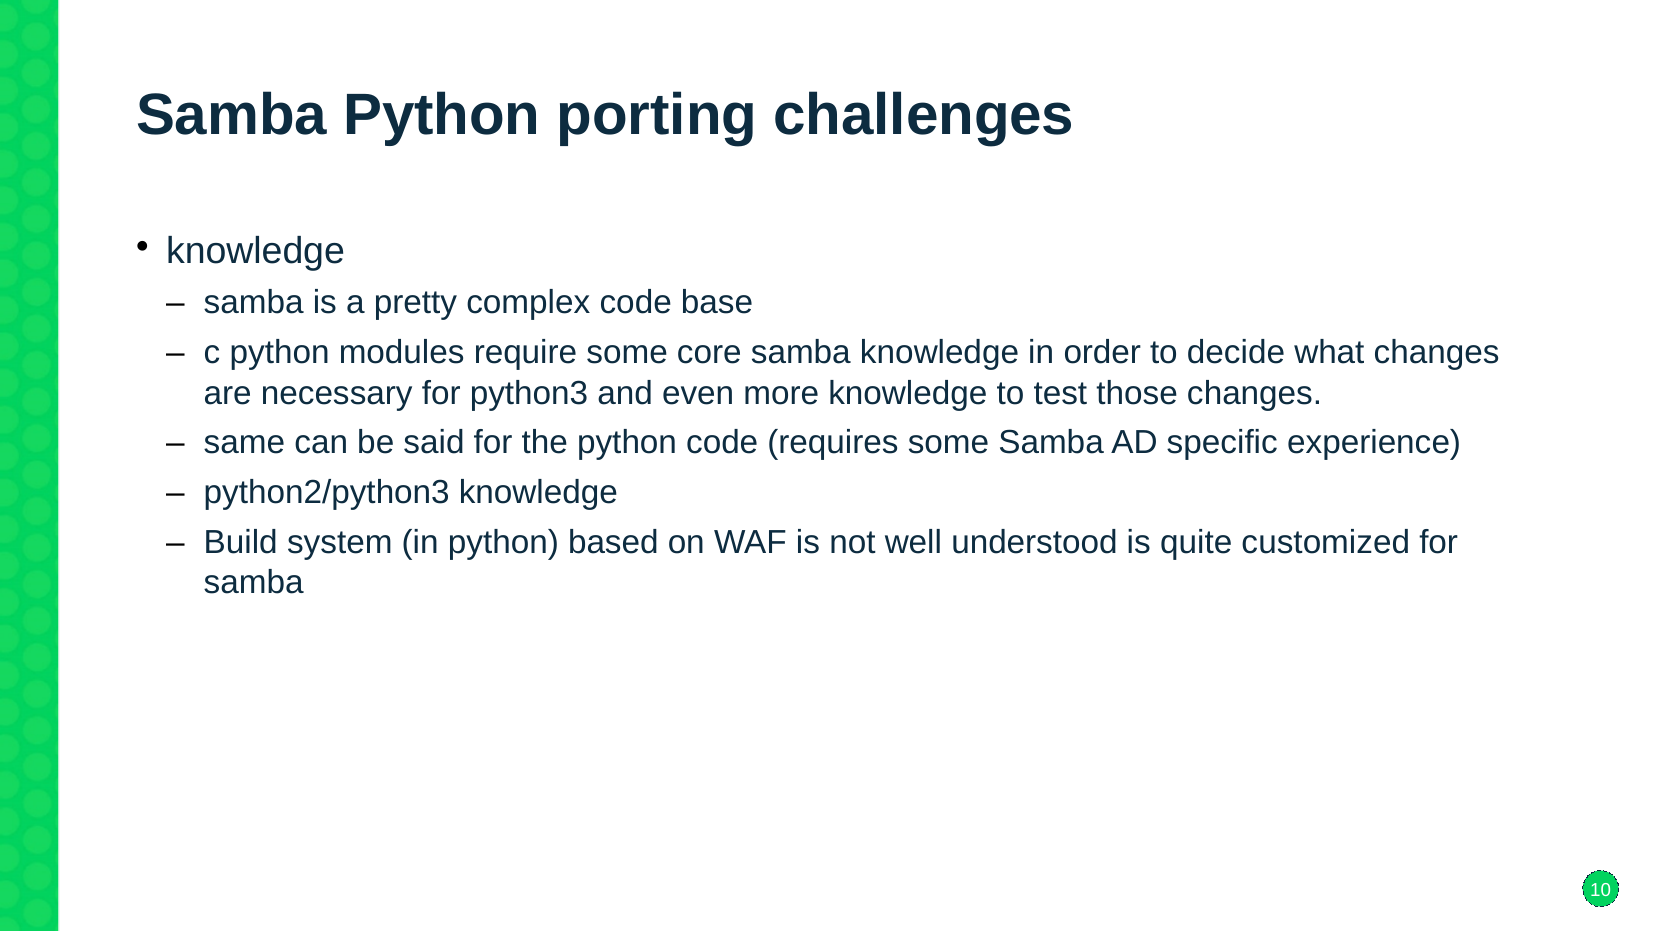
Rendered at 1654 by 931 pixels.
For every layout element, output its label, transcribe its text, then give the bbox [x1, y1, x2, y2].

title Samba Python porting challenges [121, 37, 1531, 193]
list knowledge samba is a pretty complex code base c python modules require some core samba knowledge in order to decide what changes are necessary for python3 and even more knowledge to test those changes. same can be said for the python code (requires some Samba AD specific experience) python2/python3 knowledge Build system (in python) based on WAF is not well understood is quite customized for samba [121, 217, 1531, 825]
picture [0, 0, 76, 931]
